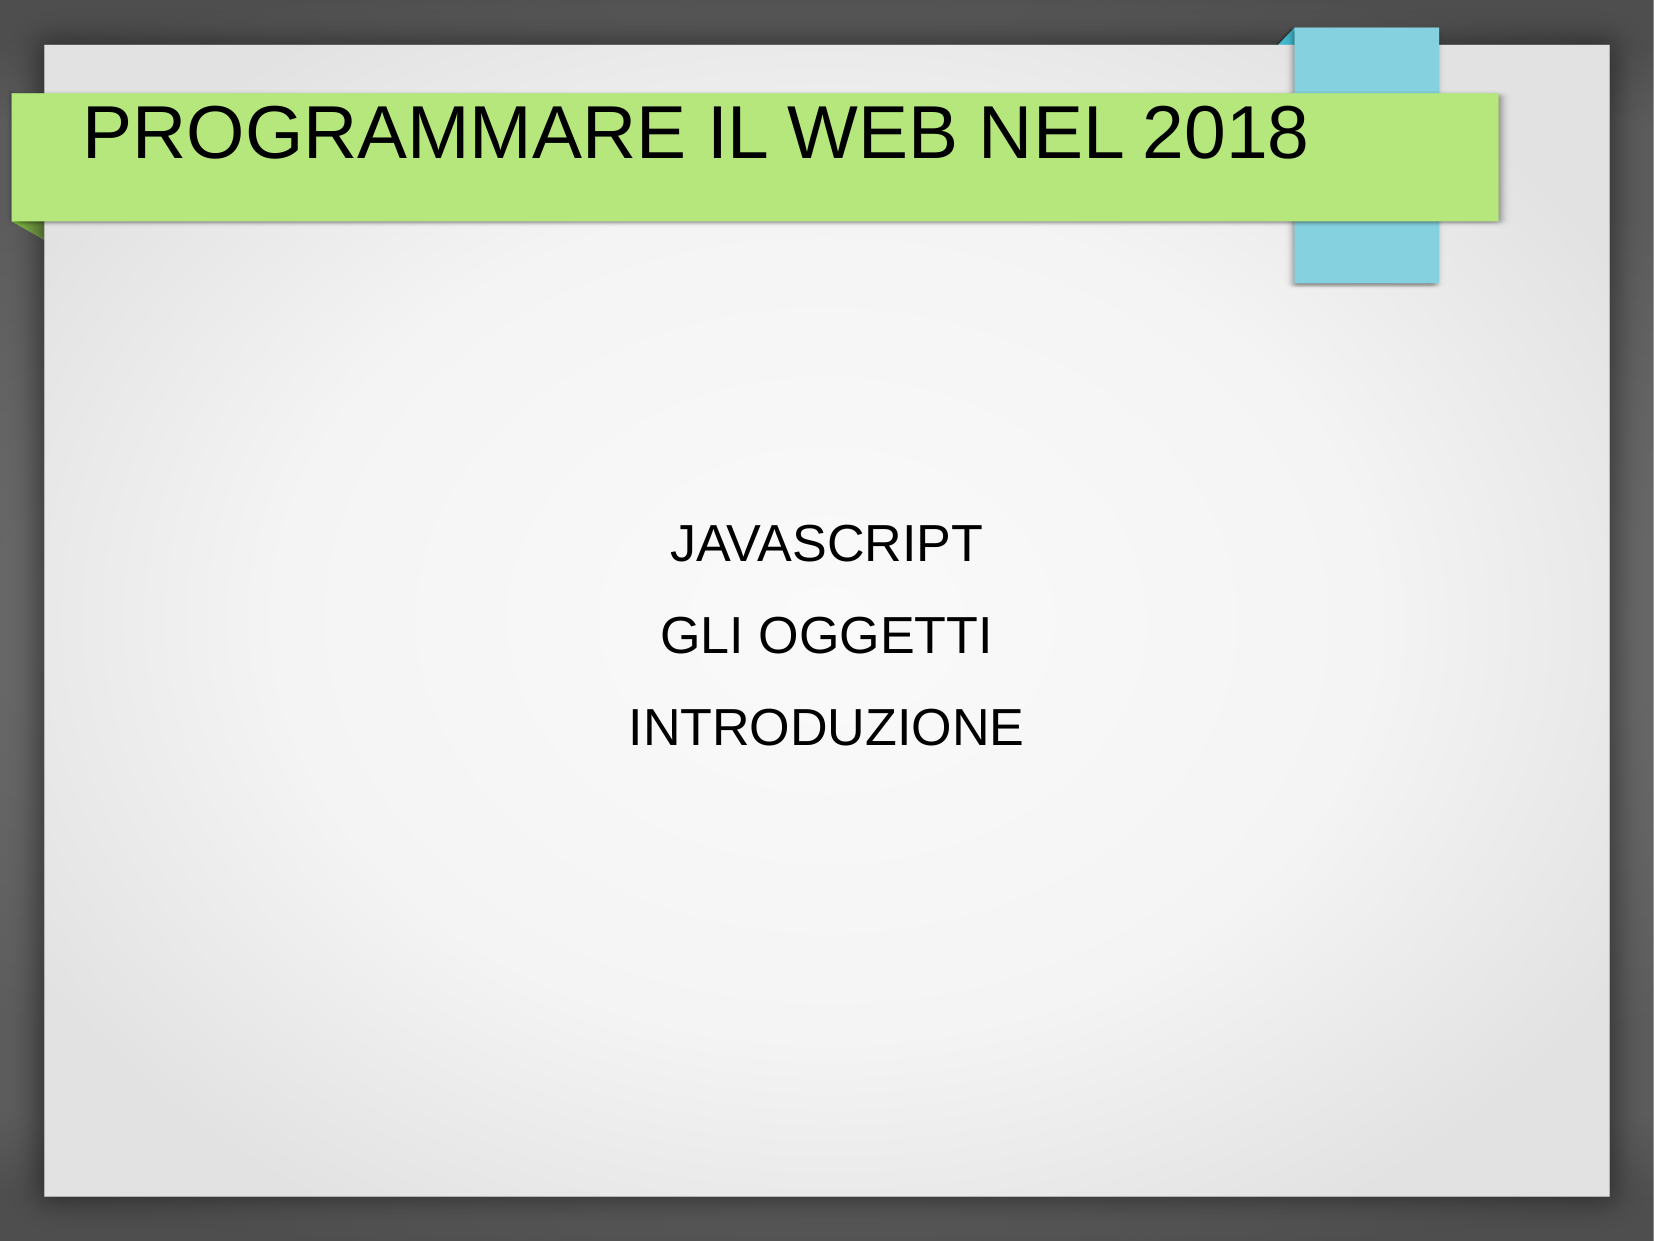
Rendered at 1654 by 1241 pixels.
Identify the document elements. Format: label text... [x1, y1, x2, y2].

title PROGRAMMARE IL WEB NEL 2018 [82, 44, 1489, 213]
picture [0, 0, 1654, 1241]
subtitle JAVASCRIPT GLI OGGETTI INTRODUZIONE [82, 250, 1571, 1015]
